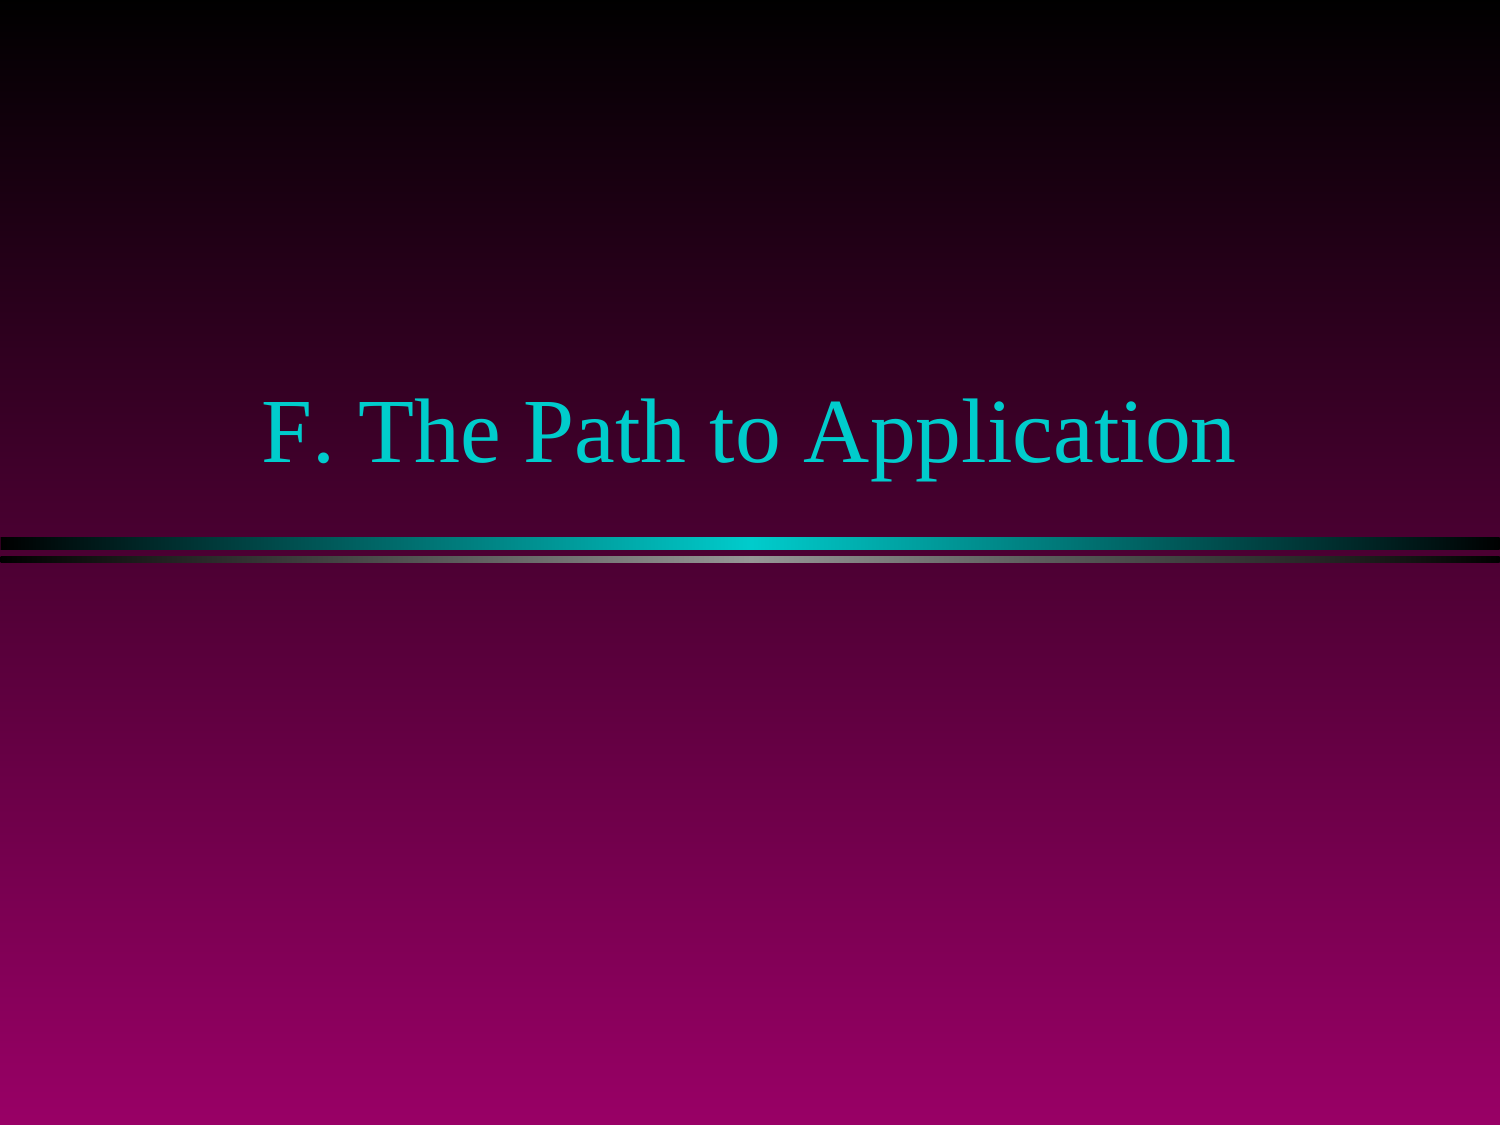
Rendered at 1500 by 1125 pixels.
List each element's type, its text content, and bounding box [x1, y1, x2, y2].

title F. The Path to Application [112, 337, 1388, 525]
